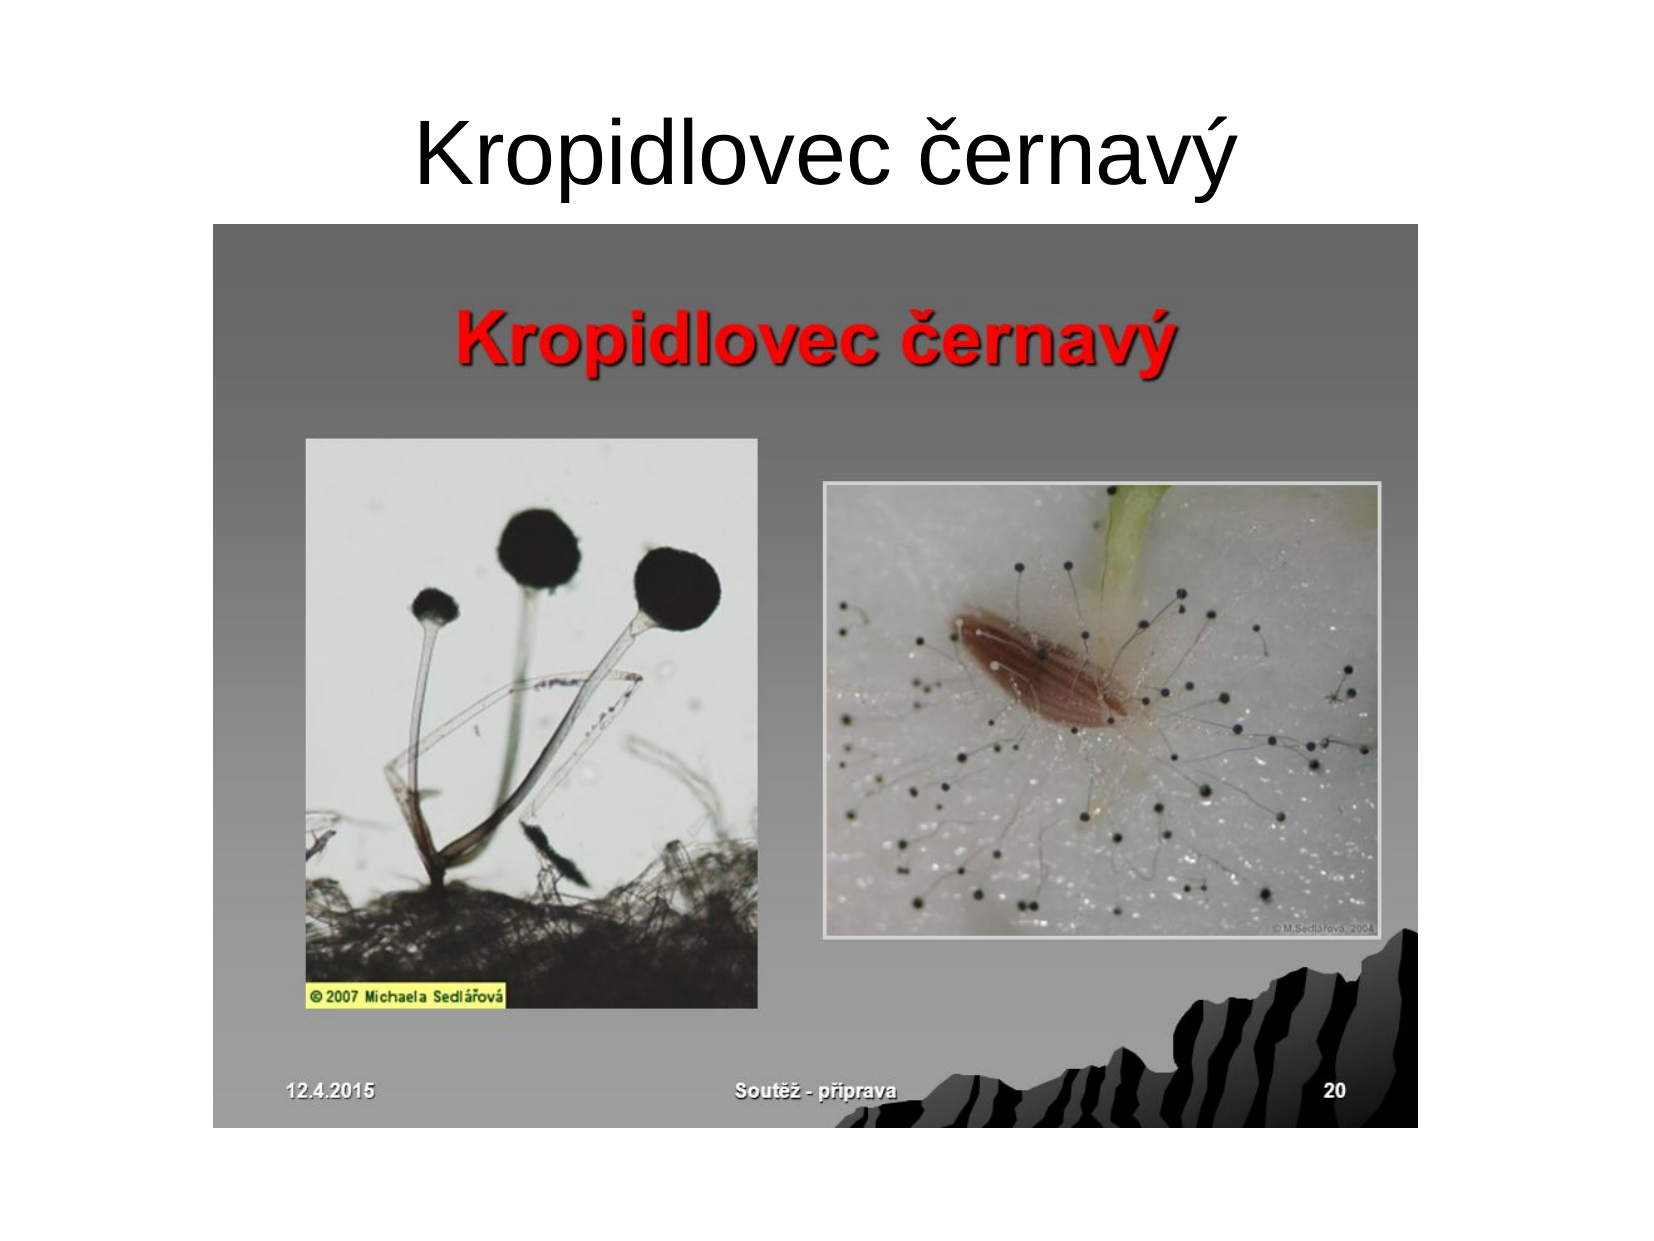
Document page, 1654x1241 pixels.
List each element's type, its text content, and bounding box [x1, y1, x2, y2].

picture [213, 224, 1418, 1128]
title Kropidlovec černavý [82, 49, 1571, 257]
